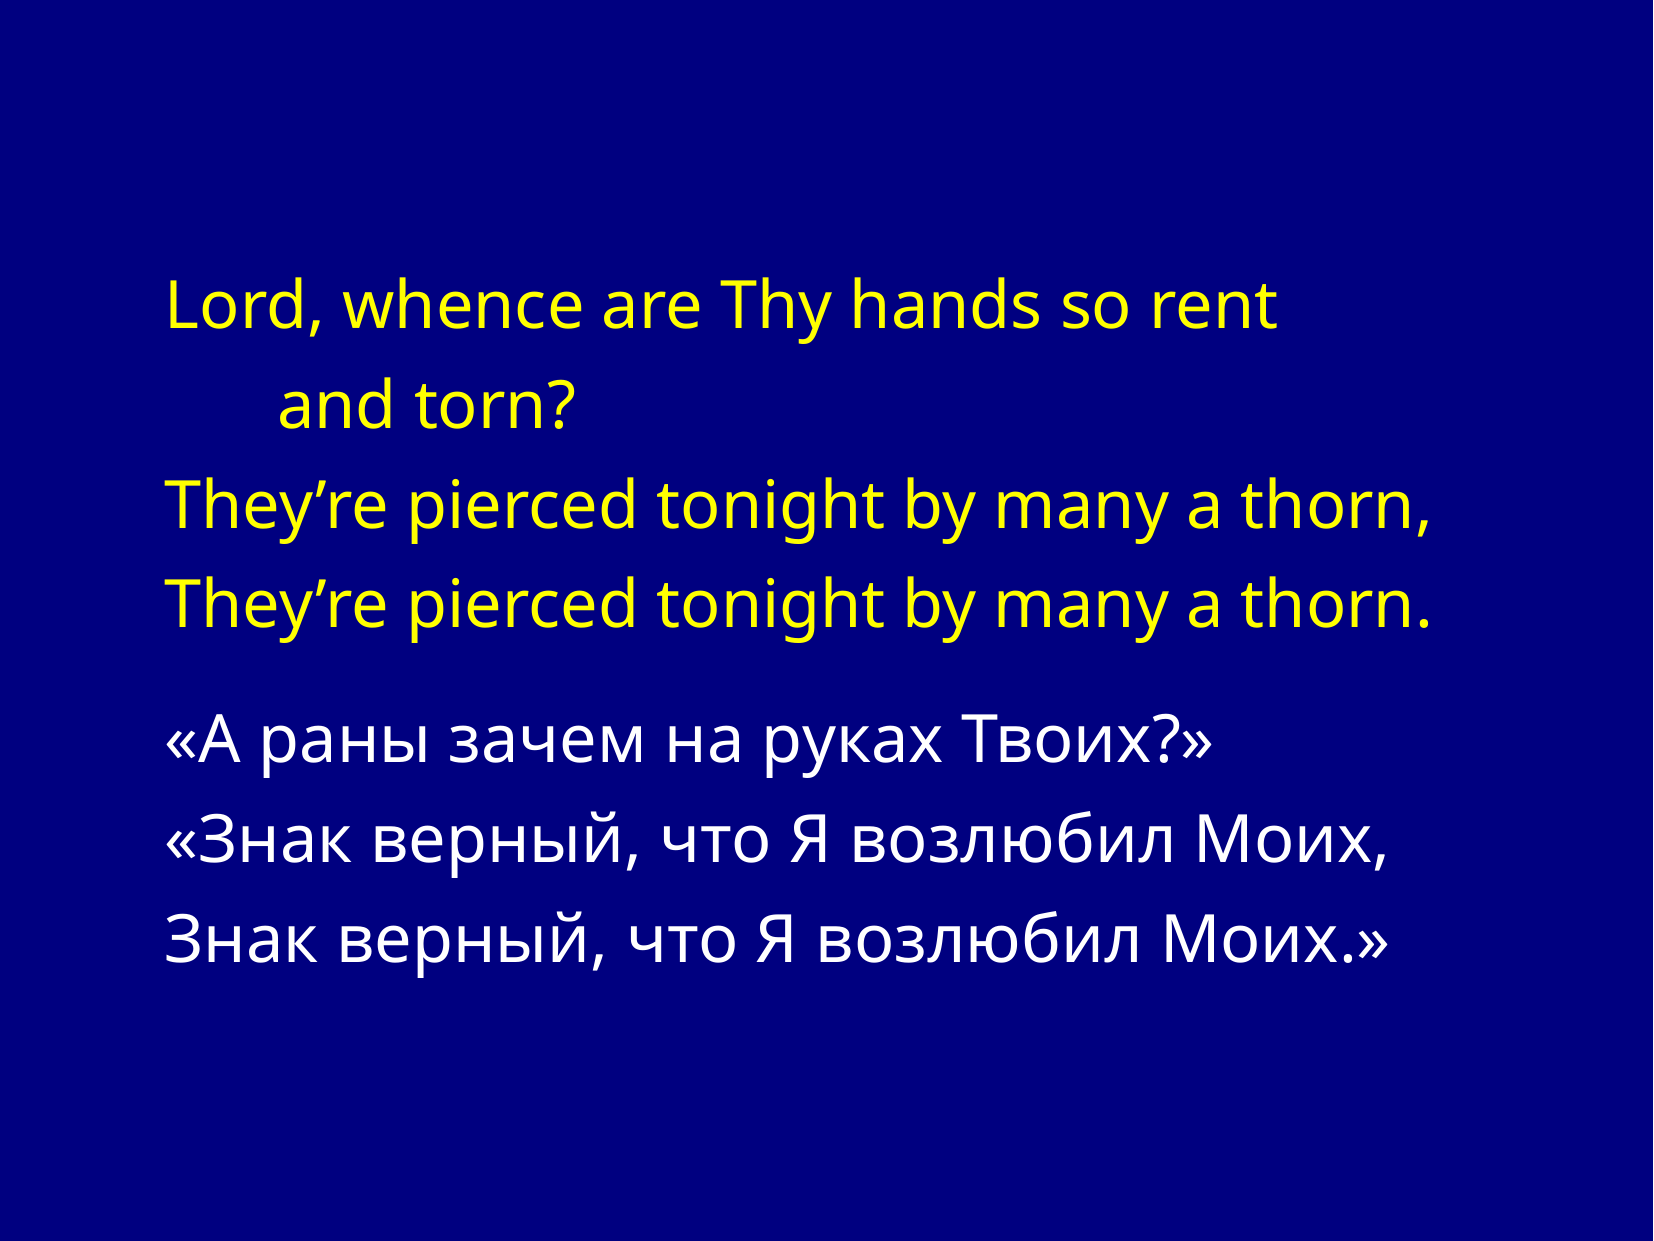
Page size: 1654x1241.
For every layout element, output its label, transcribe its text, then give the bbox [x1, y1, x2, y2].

text_box Lord, whence are Thy hands so rent and torn? They’re pierced tonight by many a thorn, They’re pierced tonight by many a thorn. [37, 150, 1651, 638]
text_box «А раны зачем на руках Твоих?» «Знак верный, что Я возлюбил Моих, Знак верный, что Я возлюбил Моих.» [37, 675, 1576, 1163]
